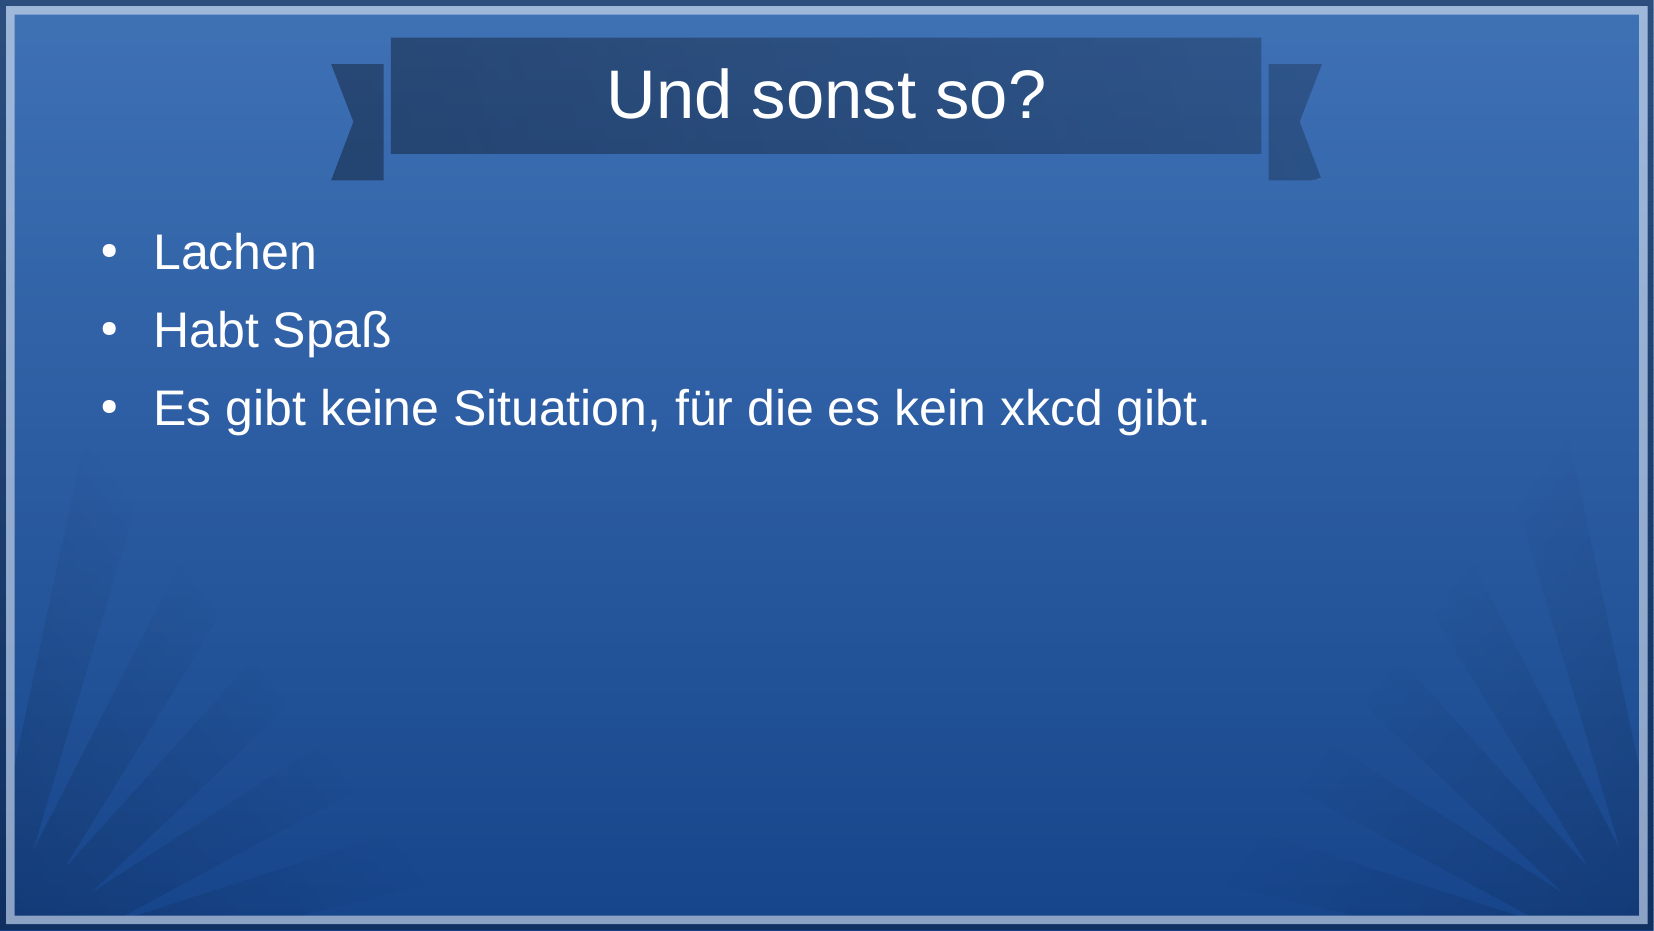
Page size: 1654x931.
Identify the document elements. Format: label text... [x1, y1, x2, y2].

list Lachen Habt Spaß Es gibt keine Situation, für die es kein xkcd gibt. [82, 224, 1571, 848]
title Und sonst so? [389, 35, 1264, 154]
